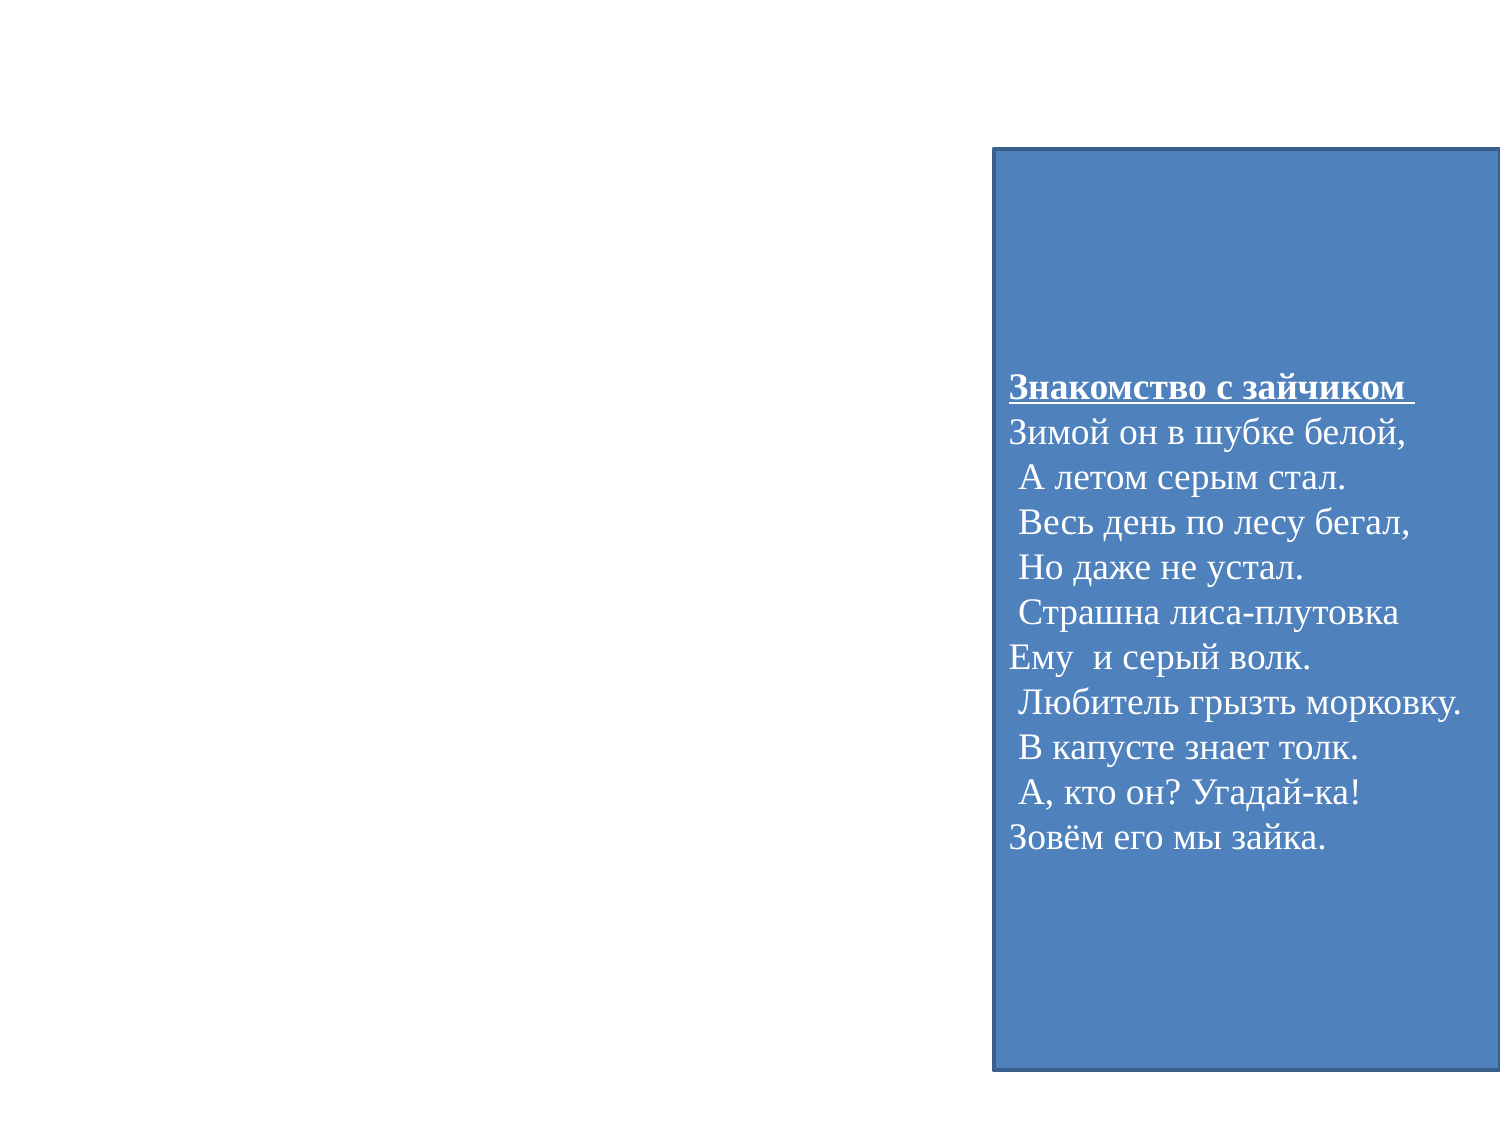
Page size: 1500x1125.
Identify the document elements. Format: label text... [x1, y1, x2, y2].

text_box Знакомство с зайчиком Зимой он в шубке белой, А летом серым стал. Весь день по лесу бегал, Но даже не устал. Страшна лиса-плутовка Ему и серый волк. Любитель грызть морковку. В капусте знает толк. А, кто он? Угадай-ка! Зовём его мы зайка. [993, 148, 1500, 1071]
